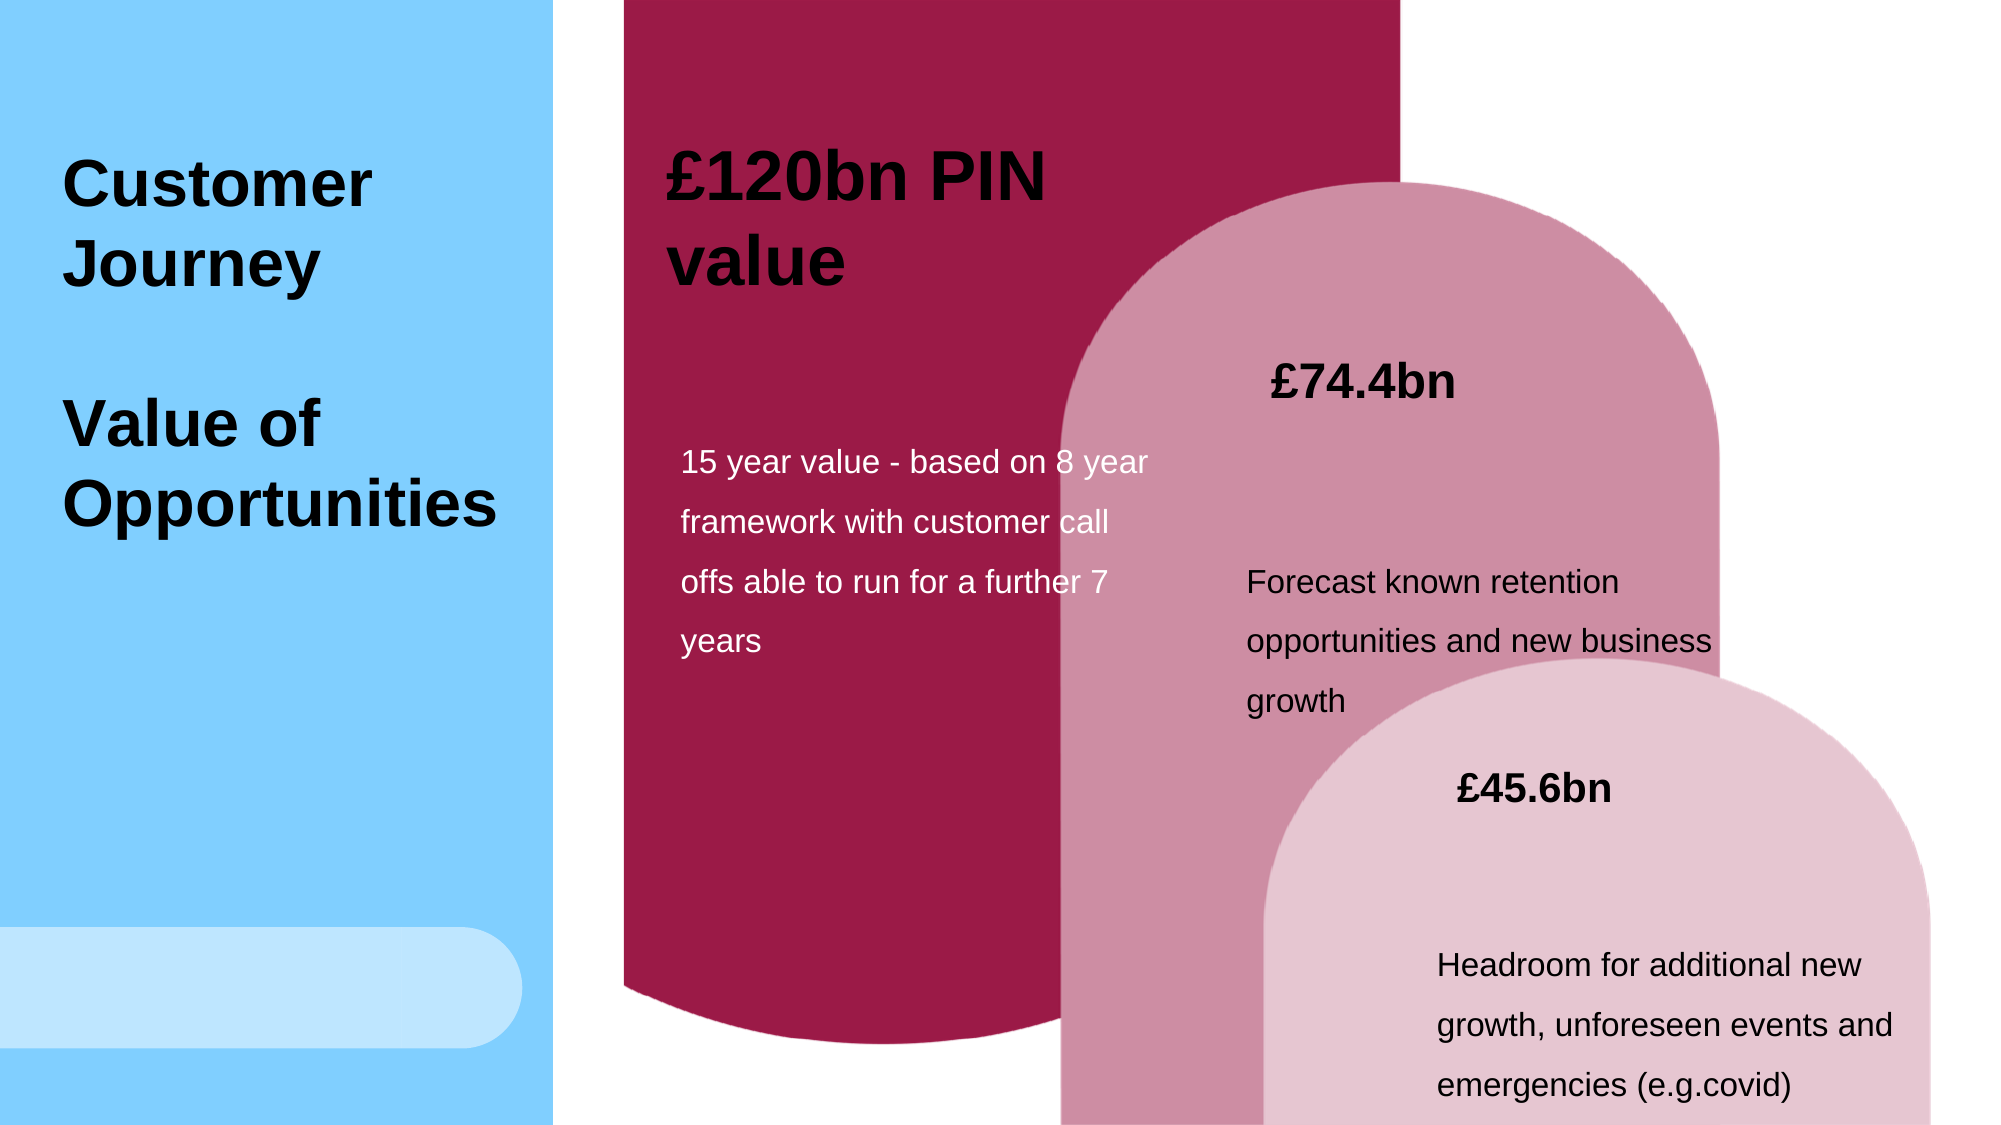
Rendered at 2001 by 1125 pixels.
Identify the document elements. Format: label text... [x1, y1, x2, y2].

text_box 15 year value - based on 8 year framework with customer call offs able to run for a further 7 years [680, 420, 1164, 708]
title Customer Journey Value of Opportunities [62, 139, 564, 279]
text_box £120bn PIN value [666, 129, 1219, 359]
text_box Forecast known retention opportunities and new business growth [1246, 539, 1752, 708]
text_box £45.6bn [1457, 760, 1886, 902]
text_box £74.4bn [1270, 348, 1728, 539]
text_box Headroom for additional new growth, unforeseen events and emergencies (e.g.covid) [1436, 923, 1909, 1064]
